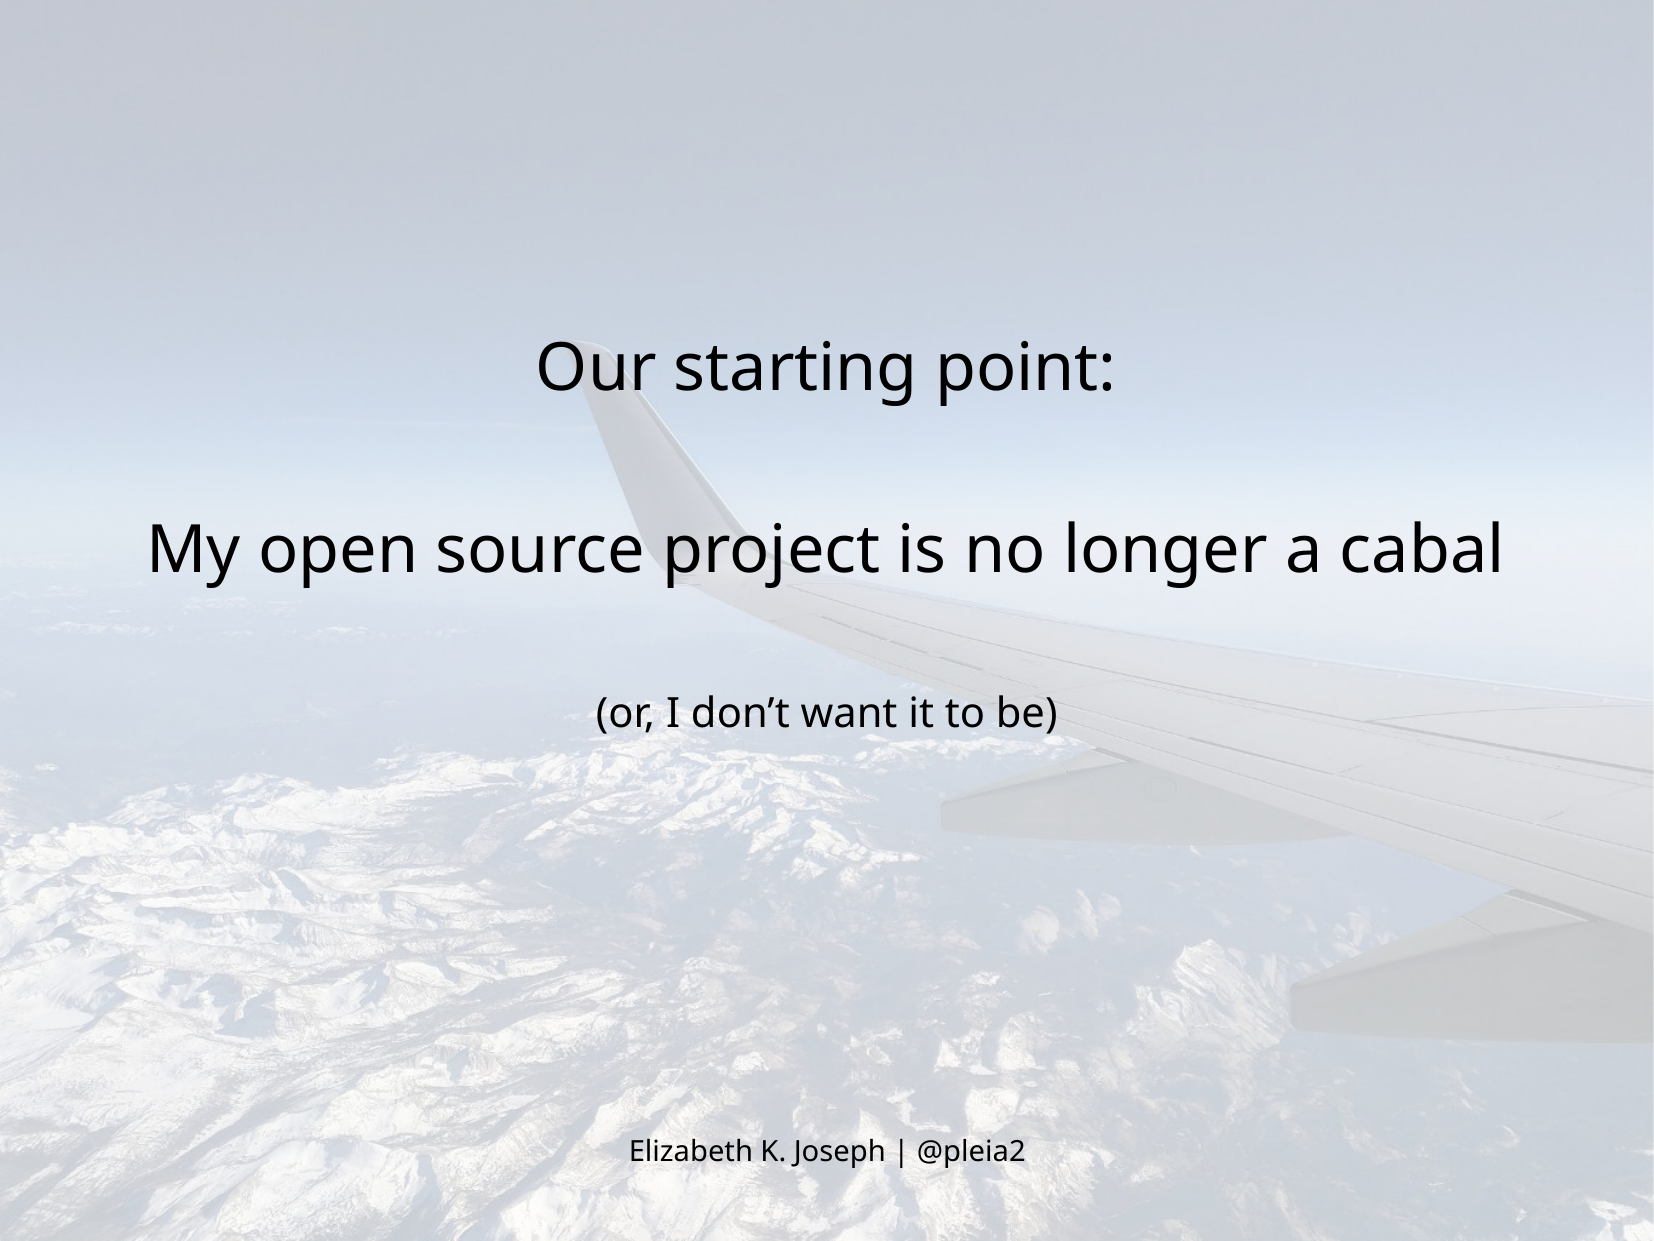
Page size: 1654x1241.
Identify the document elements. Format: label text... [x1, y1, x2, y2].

picture [0, 0, 1654, 1241]
subtitle Our starting point: My open source project is no longer a cabal (or, I don’t want it to be) [82, 49, 1571, 1010]
